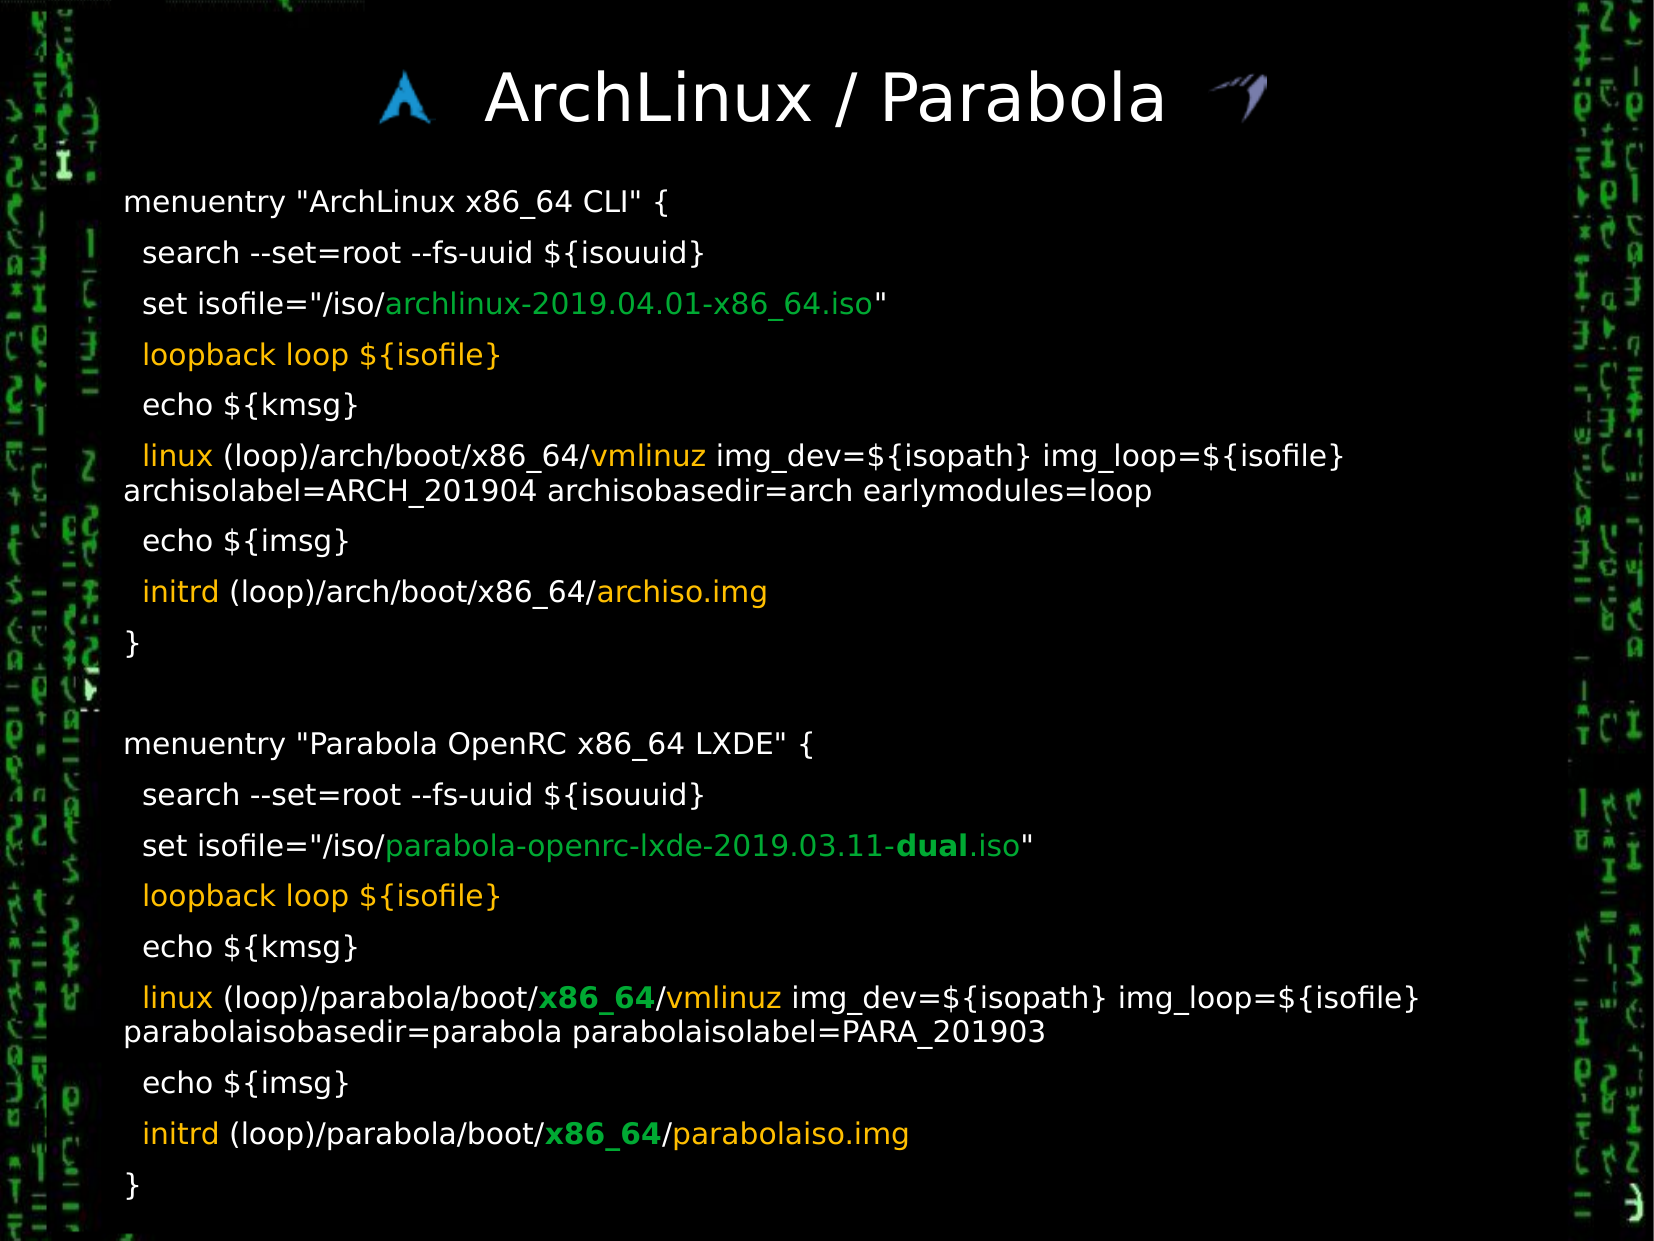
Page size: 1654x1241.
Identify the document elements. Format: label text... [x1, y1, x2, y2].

picture [0, 0, 1654, 1241]
list menuentry "ArchLinux x86_64 CLI" { search --set=root --fs-uuid ${isouuid} set isofile="/iso/archlinux-2019.04.01-x86_64.iso" loopback loop ${isofile} echo ${kmsg} linux (loop)/arch/boot/x86_64/vmlinuz img_dev=${isopath} img_loop=${isofile} archisolabel=ARCH_201904 archisobasedir=arch earlymodules=loop echo ${imsg} initrd (loop)/arch/boot/x86_64/archiso.img } menuentry "Parabola OpenRC x86_64 LXDE" { search --set=root --fs-uuid ${isouuid} set isofile="/iso/parabola-openrc-lxde-2019.03.11-dual.iso" loopback loop ${isofile} echo ${kmsg} linux (loop)/parabola/boot/x86_64/vmlinuz img_dev=${isopath} img_loop=${isofile} parabolaisobasedir=parabola parabolaisolabel=PARA_201903 echo ${imsg} initrd (loop)/parabola/boot/x86_64/parabolaiso.img } [84, 185, 1570, 1221]
title ArchLinux / Parabola [82, 49, 1571, 147]
